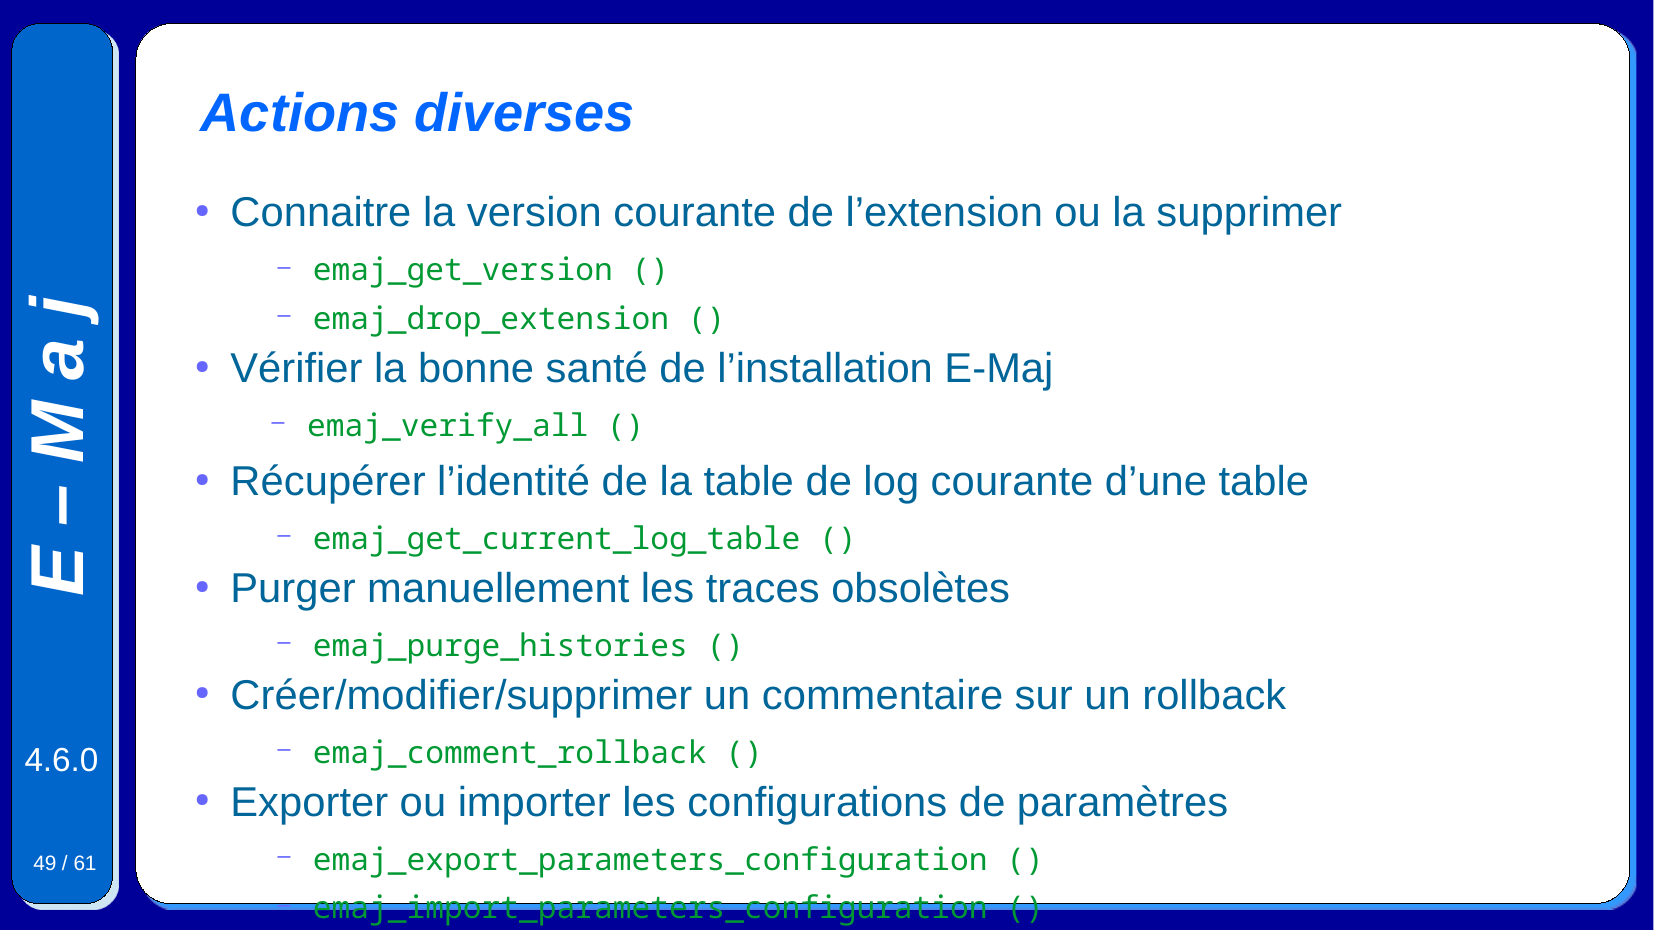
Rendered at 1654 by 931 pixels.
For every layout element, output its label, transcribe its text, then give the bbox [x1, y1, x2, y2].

title Actions diverses [200, 34, 1575, 188]
list Connaitre la version courante de l’extension ou la supprimer emaj_get_version () emaj_drop_extension () Vérifier la bonne santé de l’installation E-Maj emaj_verify_all () Récupérer l’identité de la table de log courante d’une table emaj_get_current_log_table () Purger manuellement les traces obsolètes emaj_purge_histories () Créer/modifier/supprimer un commentaire sur un rollback emaj_comment_rollback () Exporter ou importer les configurations de paramètres emaj_export_parameters_configuration () emaj_import_parameters_configuration () [177, 188, 1587, 877]
